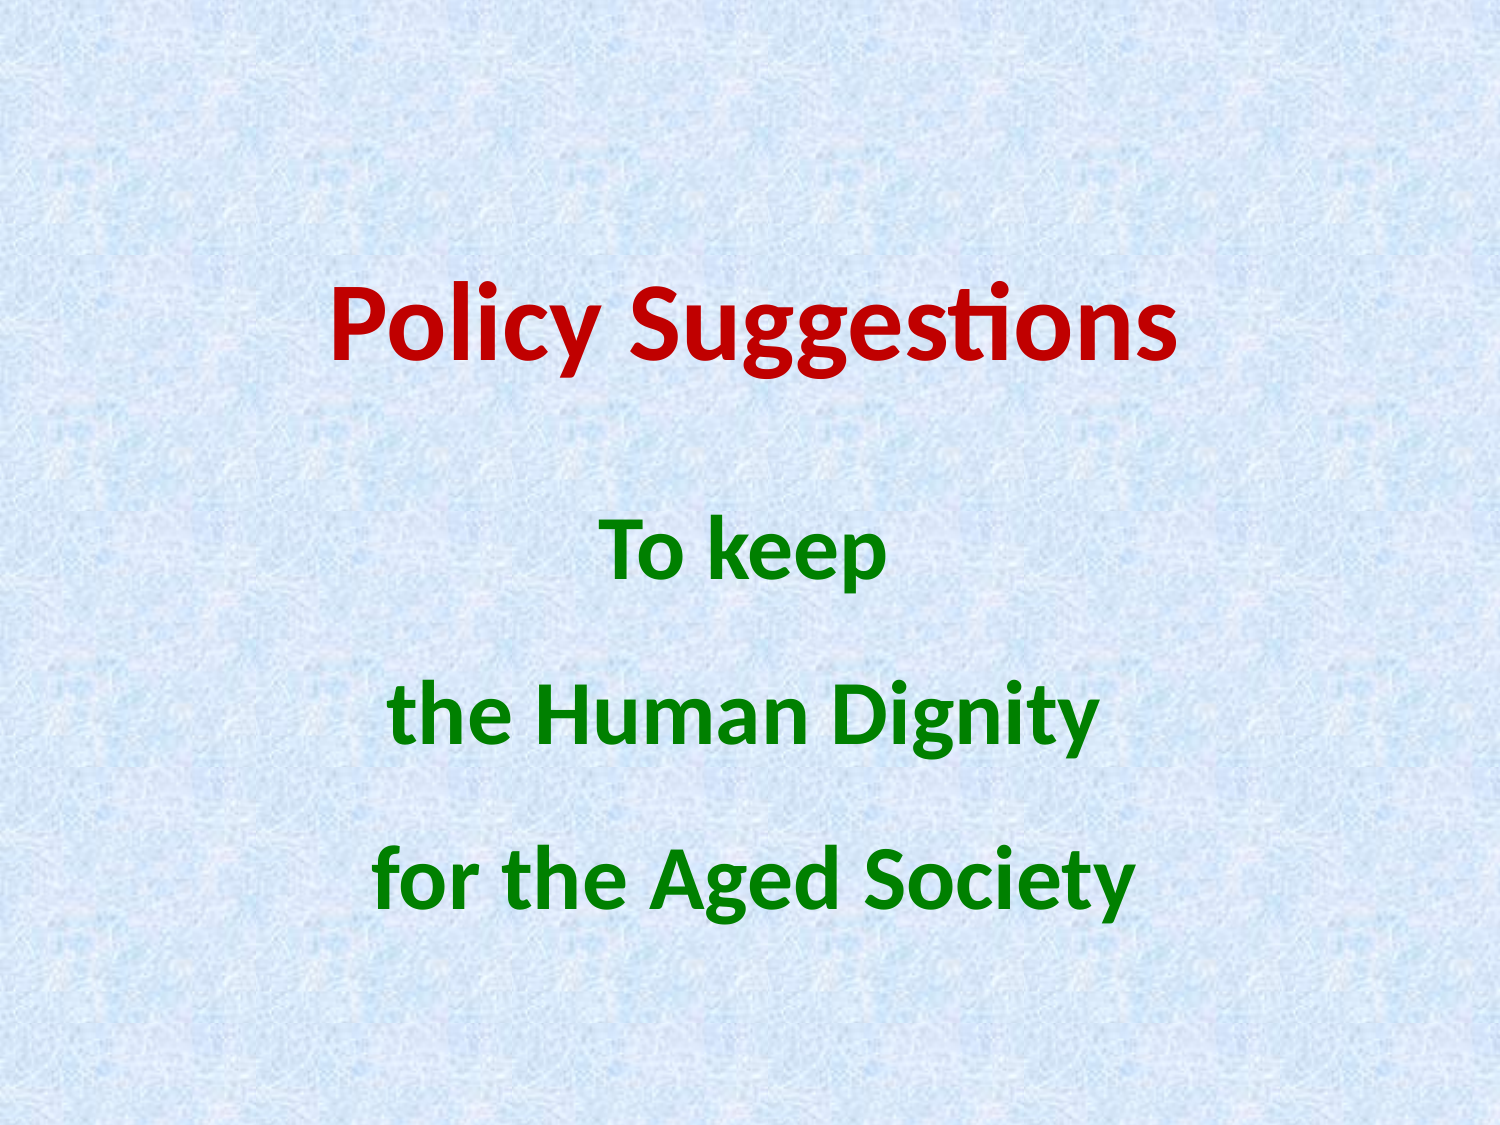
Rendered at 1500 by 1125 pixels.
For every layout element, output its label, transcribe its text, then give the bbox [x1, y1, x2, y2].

list Policy Suggestions To keep the Human Dignity for the Aged Society [147, 172, 1362, 1000]
